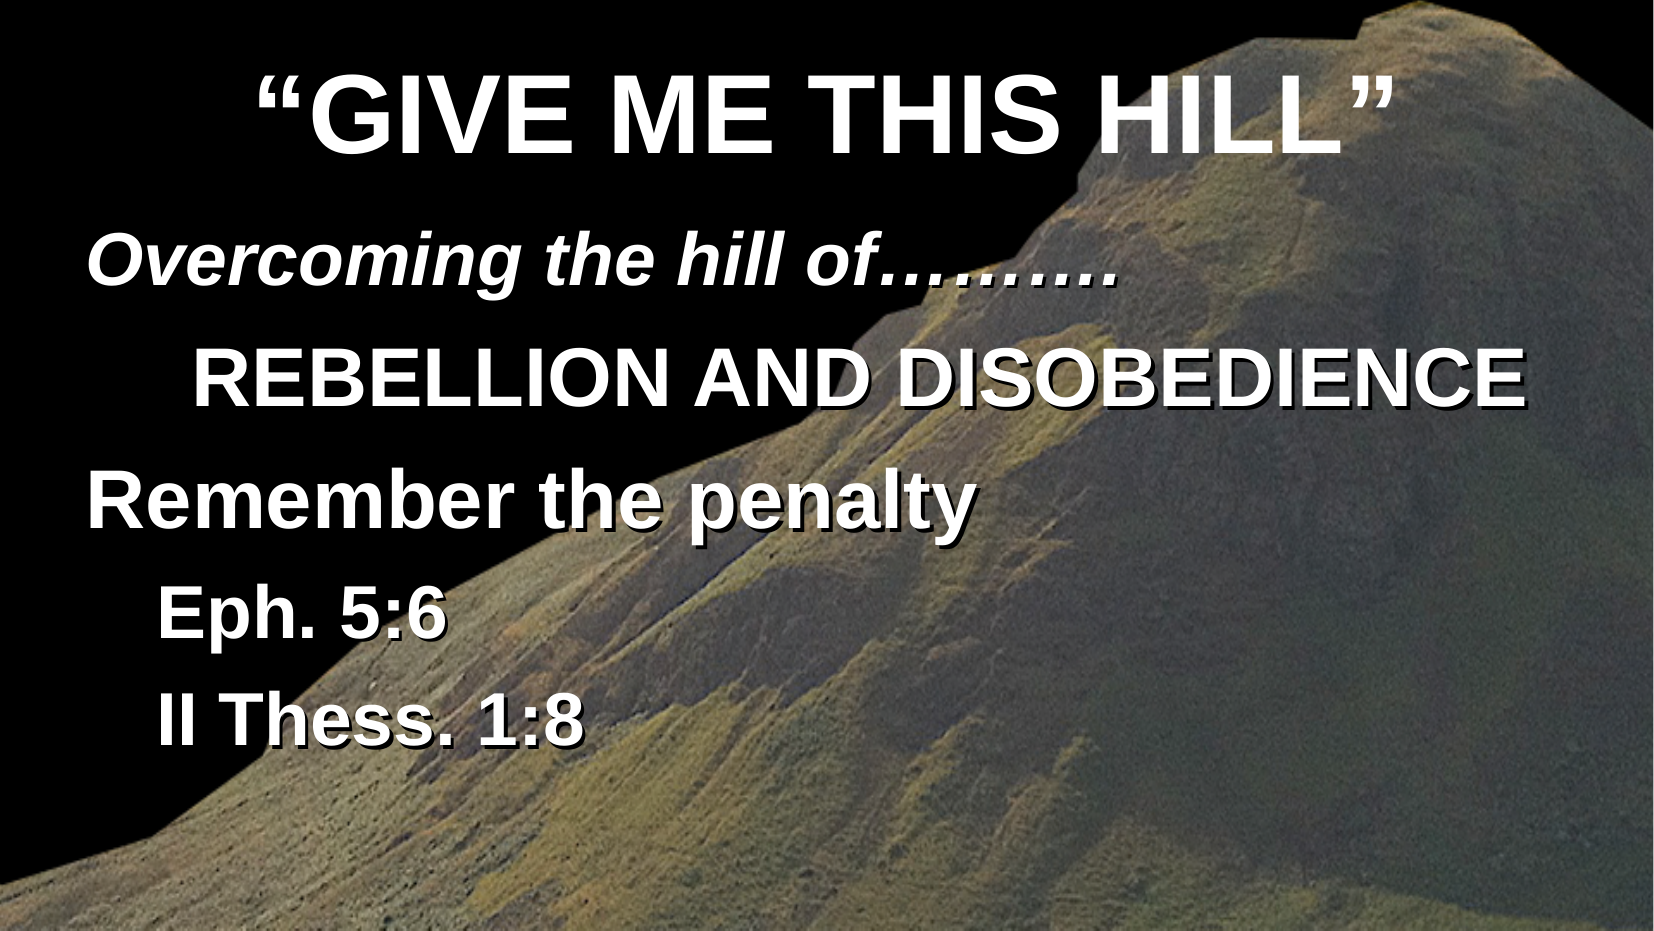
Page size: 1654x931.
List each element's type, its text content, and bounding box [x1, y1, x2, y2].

picture [0, 0, 1654, 931]
list Overcoming the hill of………. REBELLION AND DISOBEDIENCE Remember the penalty Eph. 5:6 II Thess. 1:8 [15, 217, 1636, 916]
title “GIVE ME THIS HILL” [82, 37, 1571, 193]
